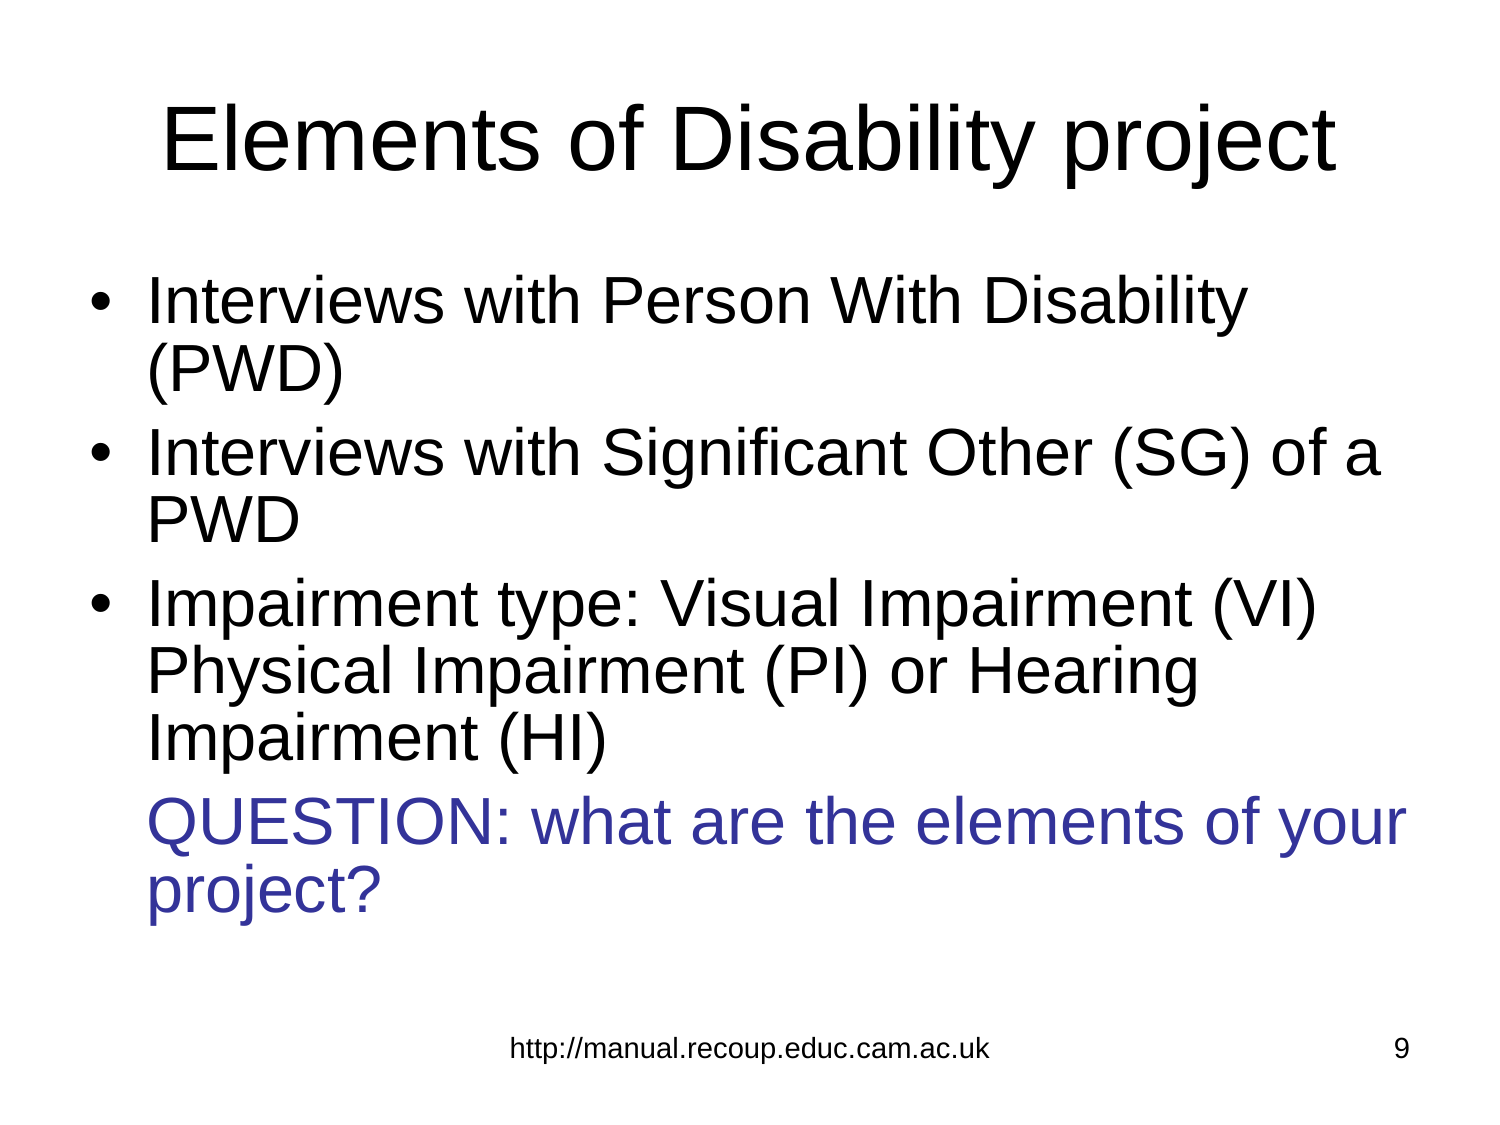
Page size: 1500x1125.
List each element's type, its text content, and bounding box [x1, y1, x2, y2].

title Elements of Disability project [75, 45, 1426, 233]
list Interviews with Person With Disability (PWD) Interviews with Significant Other (SG) of a PWD Impairment type: Visual Impairment (VI) Physical Impairment (PI) or Hearing Impairment (HI) QUESTION: what are the elements of your project? [75, 262, 1426, 1006]
